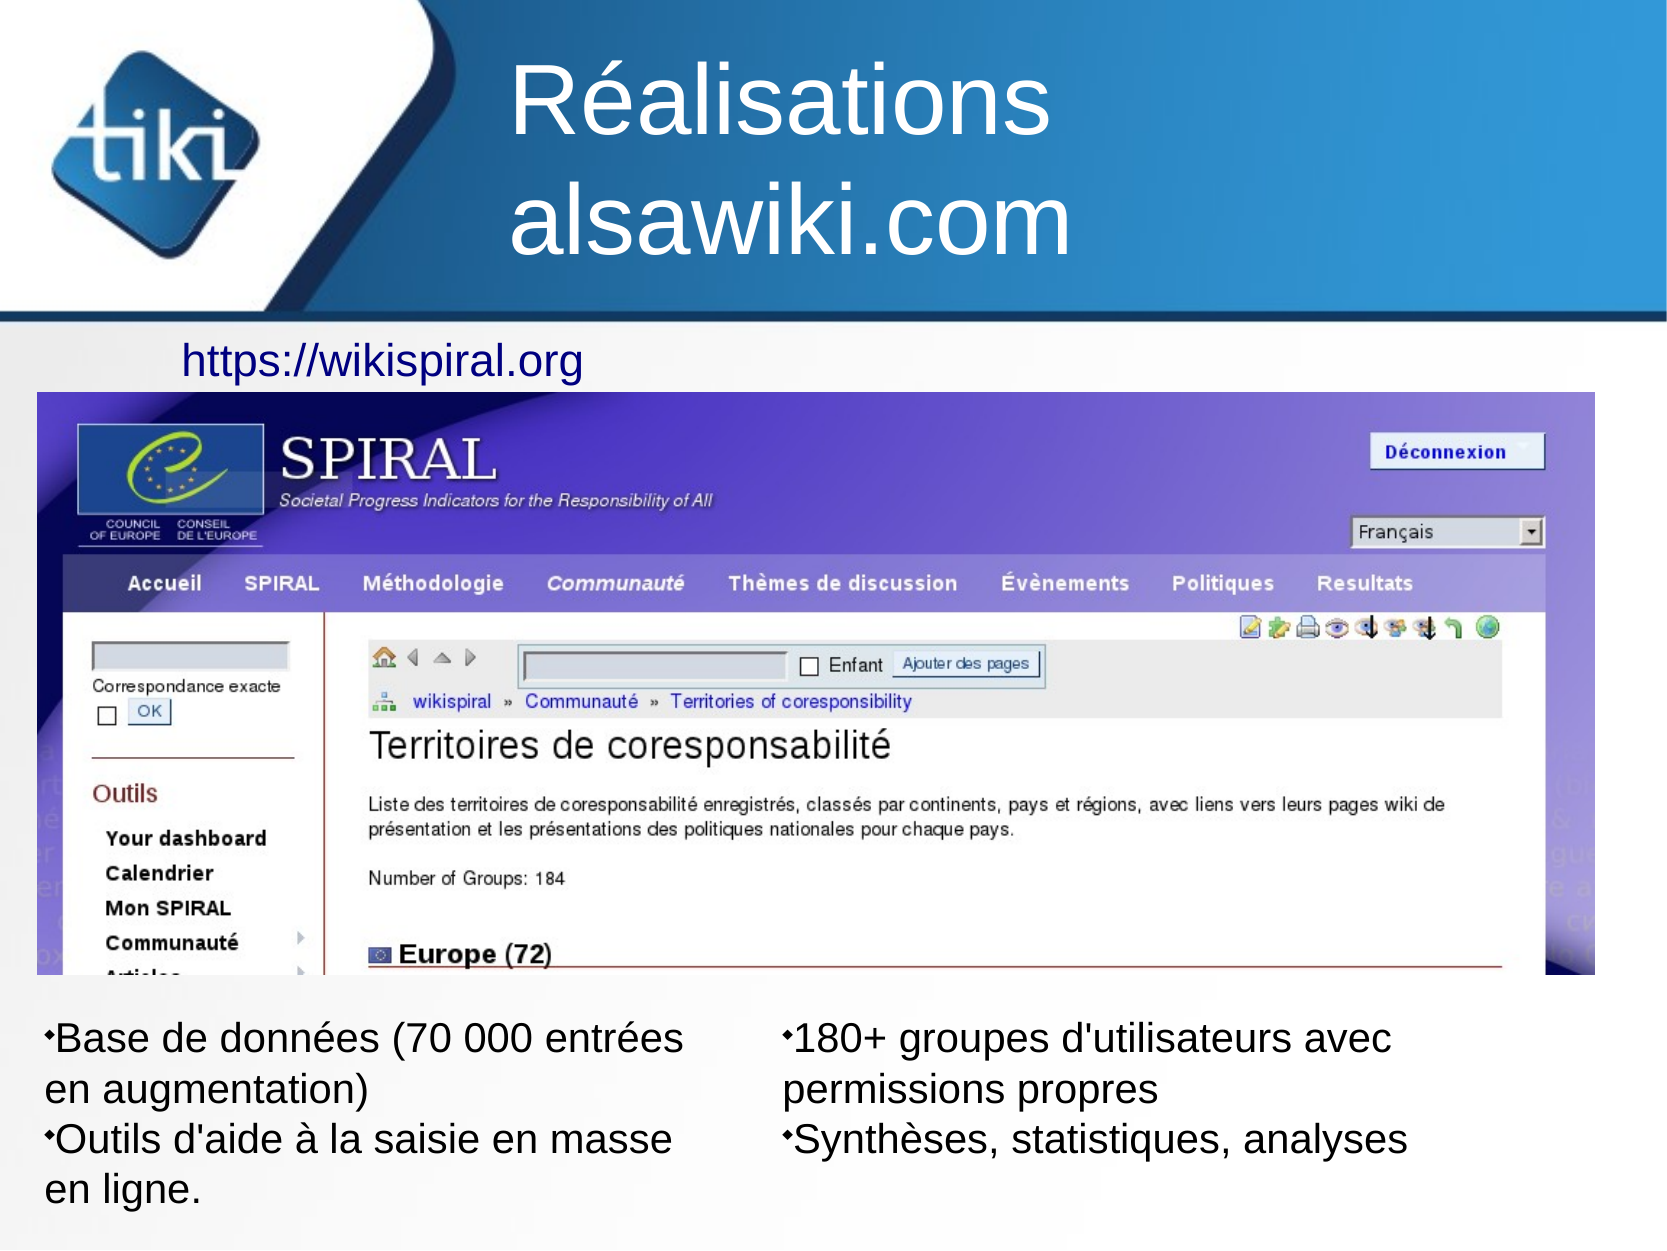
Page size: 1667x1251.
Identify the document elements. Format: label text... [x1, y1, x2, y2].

text_box Base de données (70 000 entrées en augmentation) Outils d'aide à la saisie en masse en ligne. [35, 1107, 732, 1115]
picture [0, 0, 1667, 1250]
title Réalisations alsawiki.com [502, 150, 1596, 158]
text_box 180+ groupes d'utilisateurs avec permissions propres Synthèses, statistiques, analyses [767, 1103, 1638, 1110]
